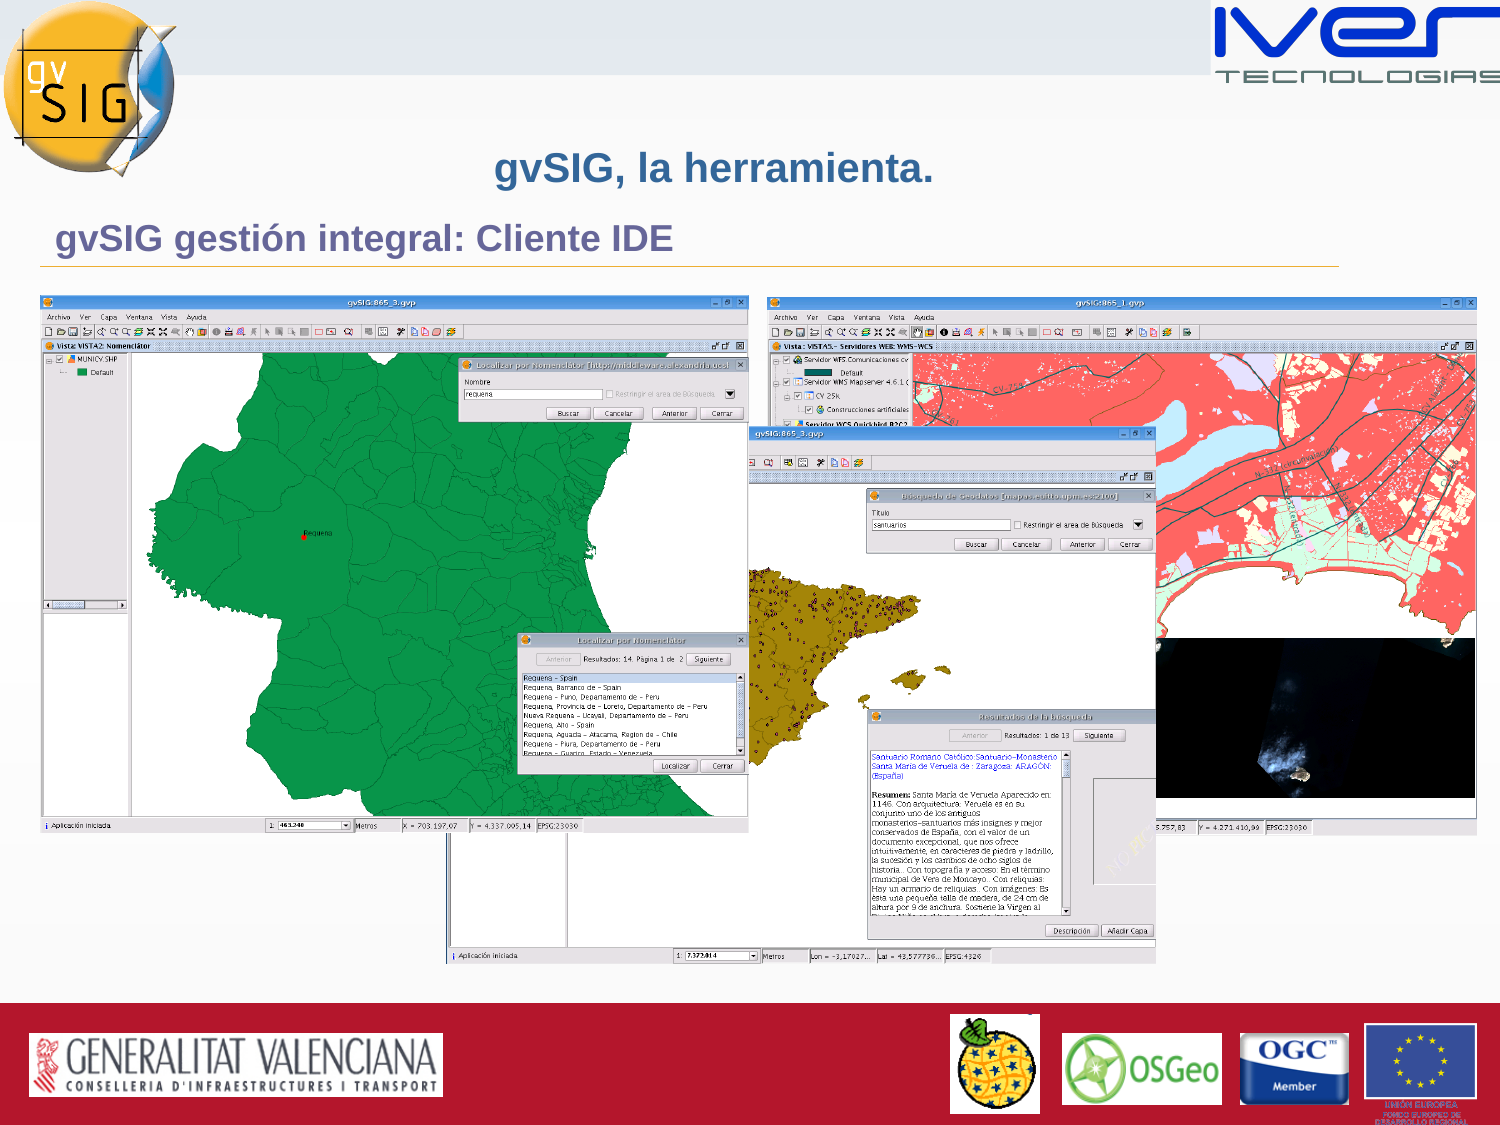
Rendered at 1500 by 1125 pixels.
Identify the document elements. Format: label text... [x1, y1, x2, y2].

picture [1062, 1033, 1222, 1105]
picture [1364, 1023, 1477, 1125]
picture [1240, 1033, 1349, 1105]
text_box gvSIG, la herramienta. [0, 137, 1429, 207]
text_box gvSIG gestión integral: Cliente IDE [40, 210, 1152, 304]
picture [950, 1014, 1040, 1114]
picture [29, 1033, 443, 1097]
picture [0, 0, 178, 137]
picture [40, 295, 1477, 964]
picture [1210, 0, 1500, 98]
